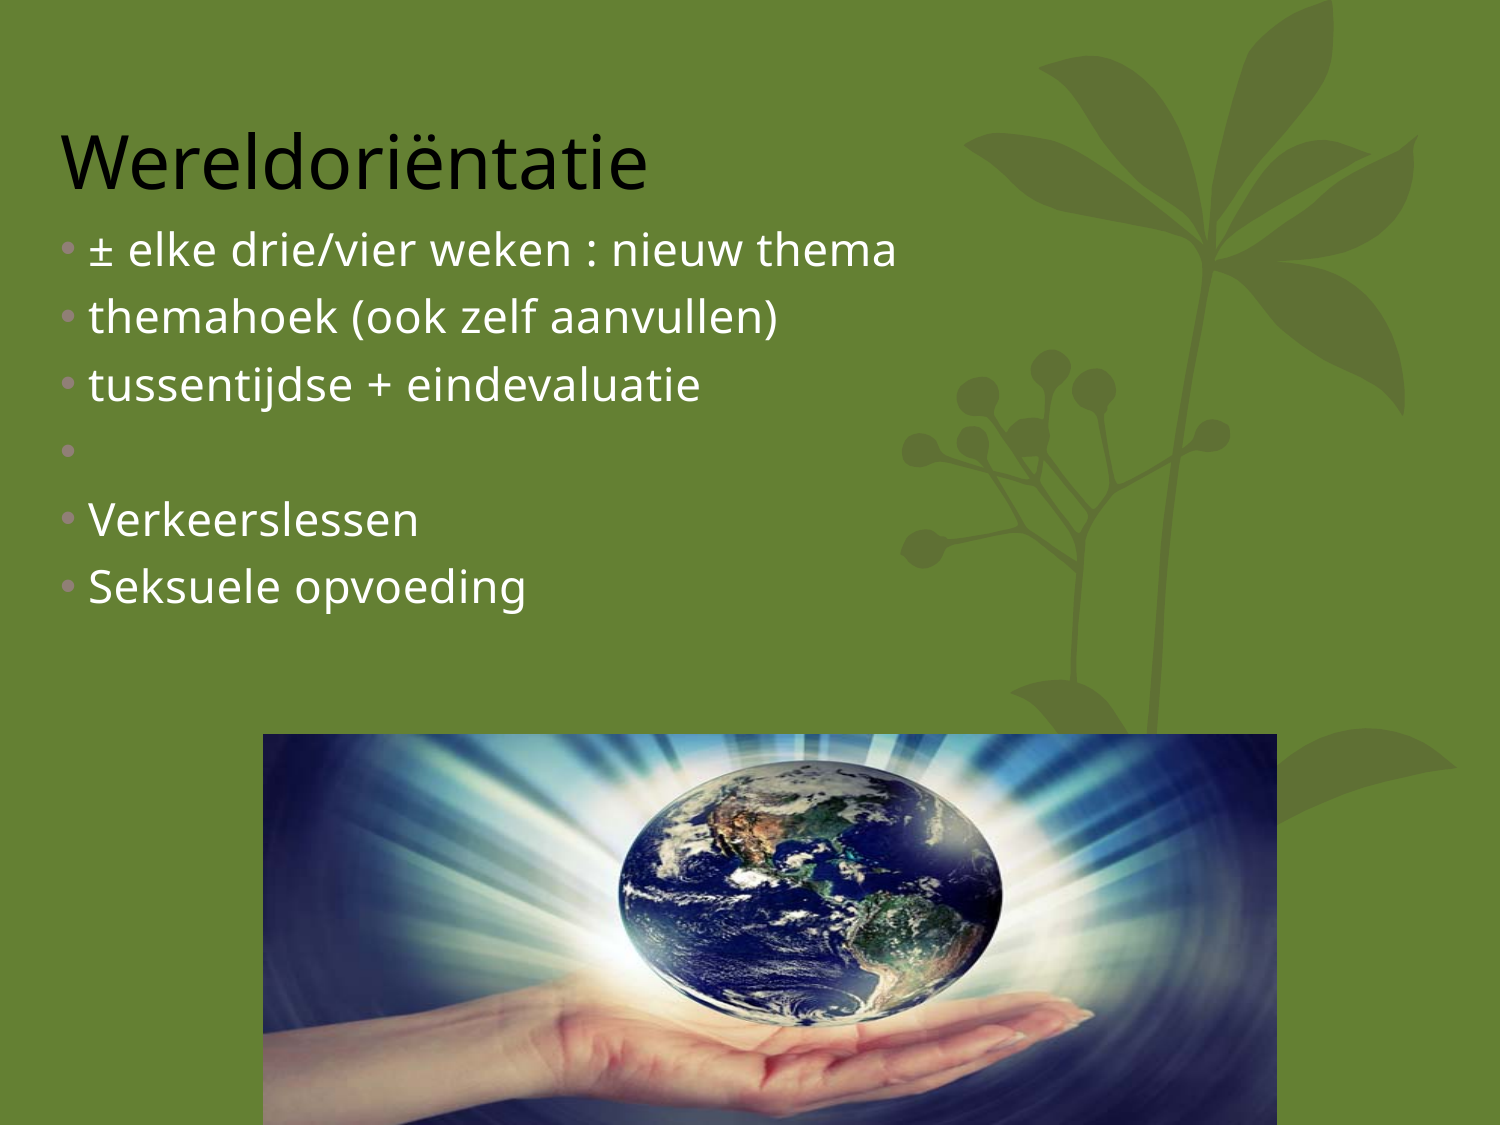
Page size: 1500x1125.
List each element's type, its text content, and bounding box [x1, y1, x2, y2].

picture [263, 734, 1277, 1125]
title Wereldoriëntatie [45, 37, 1455, 213]
list ± elke drie/vier weken : nieuw thema themahoek (ook zelf aanvullen) tussentijdse + eindevaluatie Verkeerslessen Seksuele opvoeding [45, 213, 1456, 1024]
